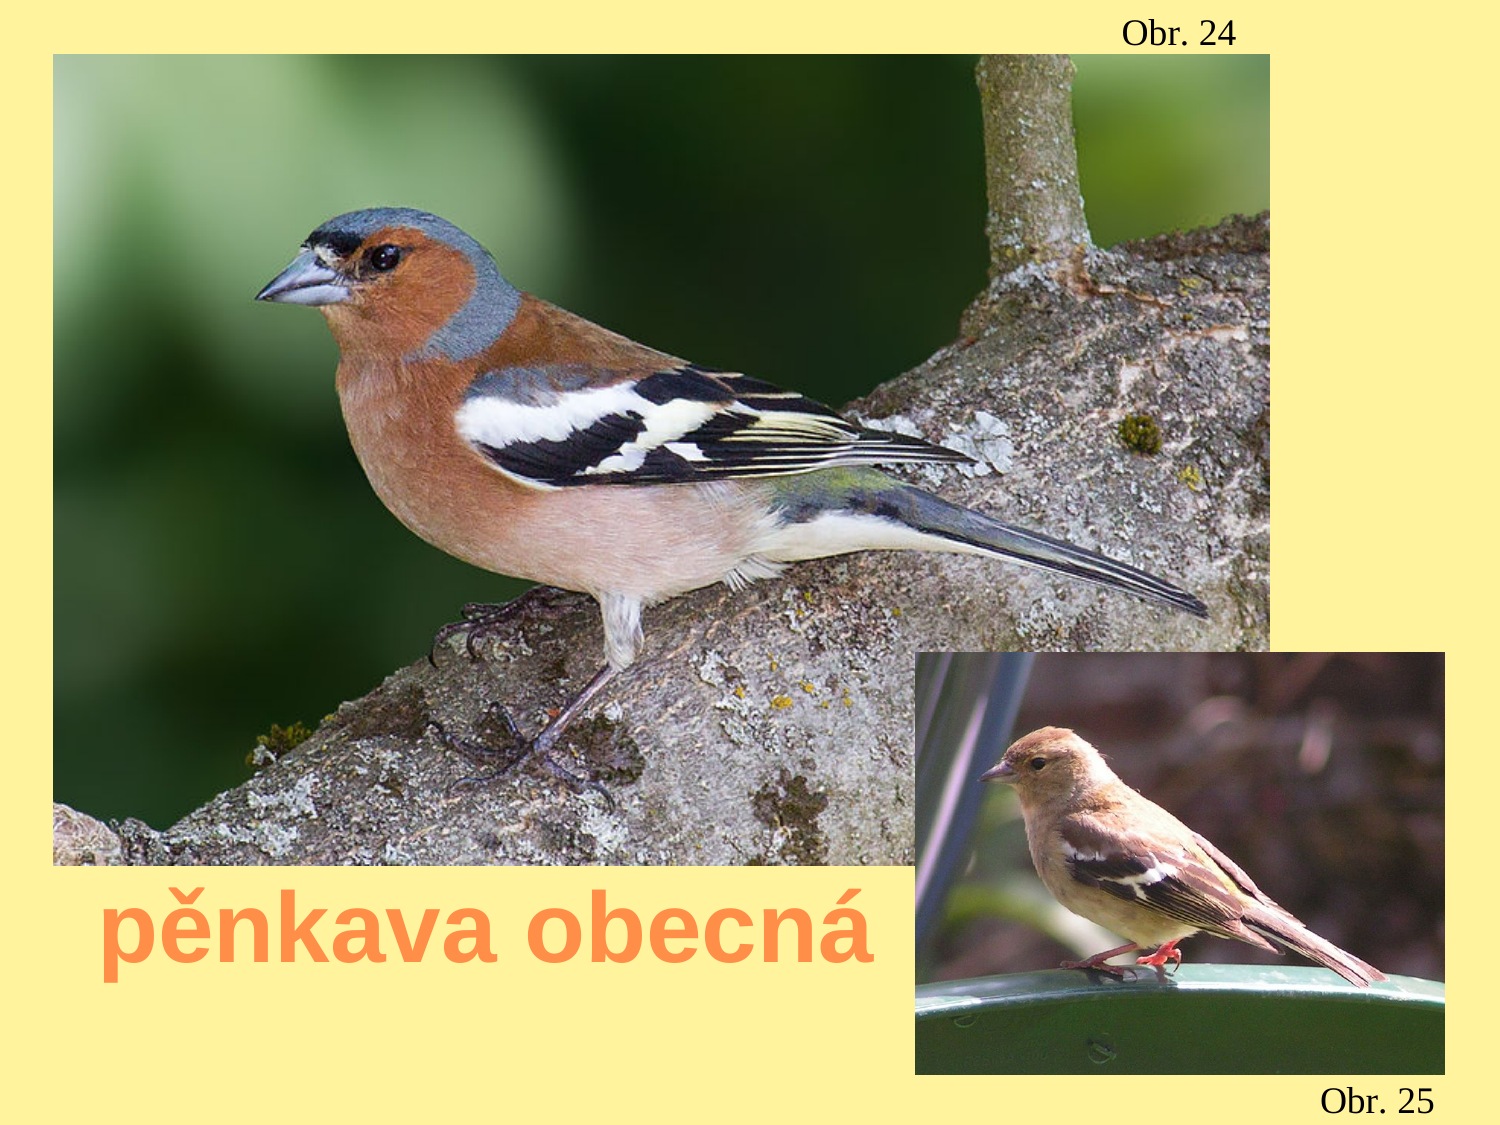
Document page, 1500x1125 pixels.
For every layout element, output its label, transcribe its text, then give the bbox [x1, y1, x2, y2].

text_box Obr. 25 [1305, 1068, 1471, 1125]
text_box Obr. 24 [1068, 0, 1258, 61]
picture [53, 54, 1445, 1075]
title pěnkava obecná [82, 866, 915, 991]
